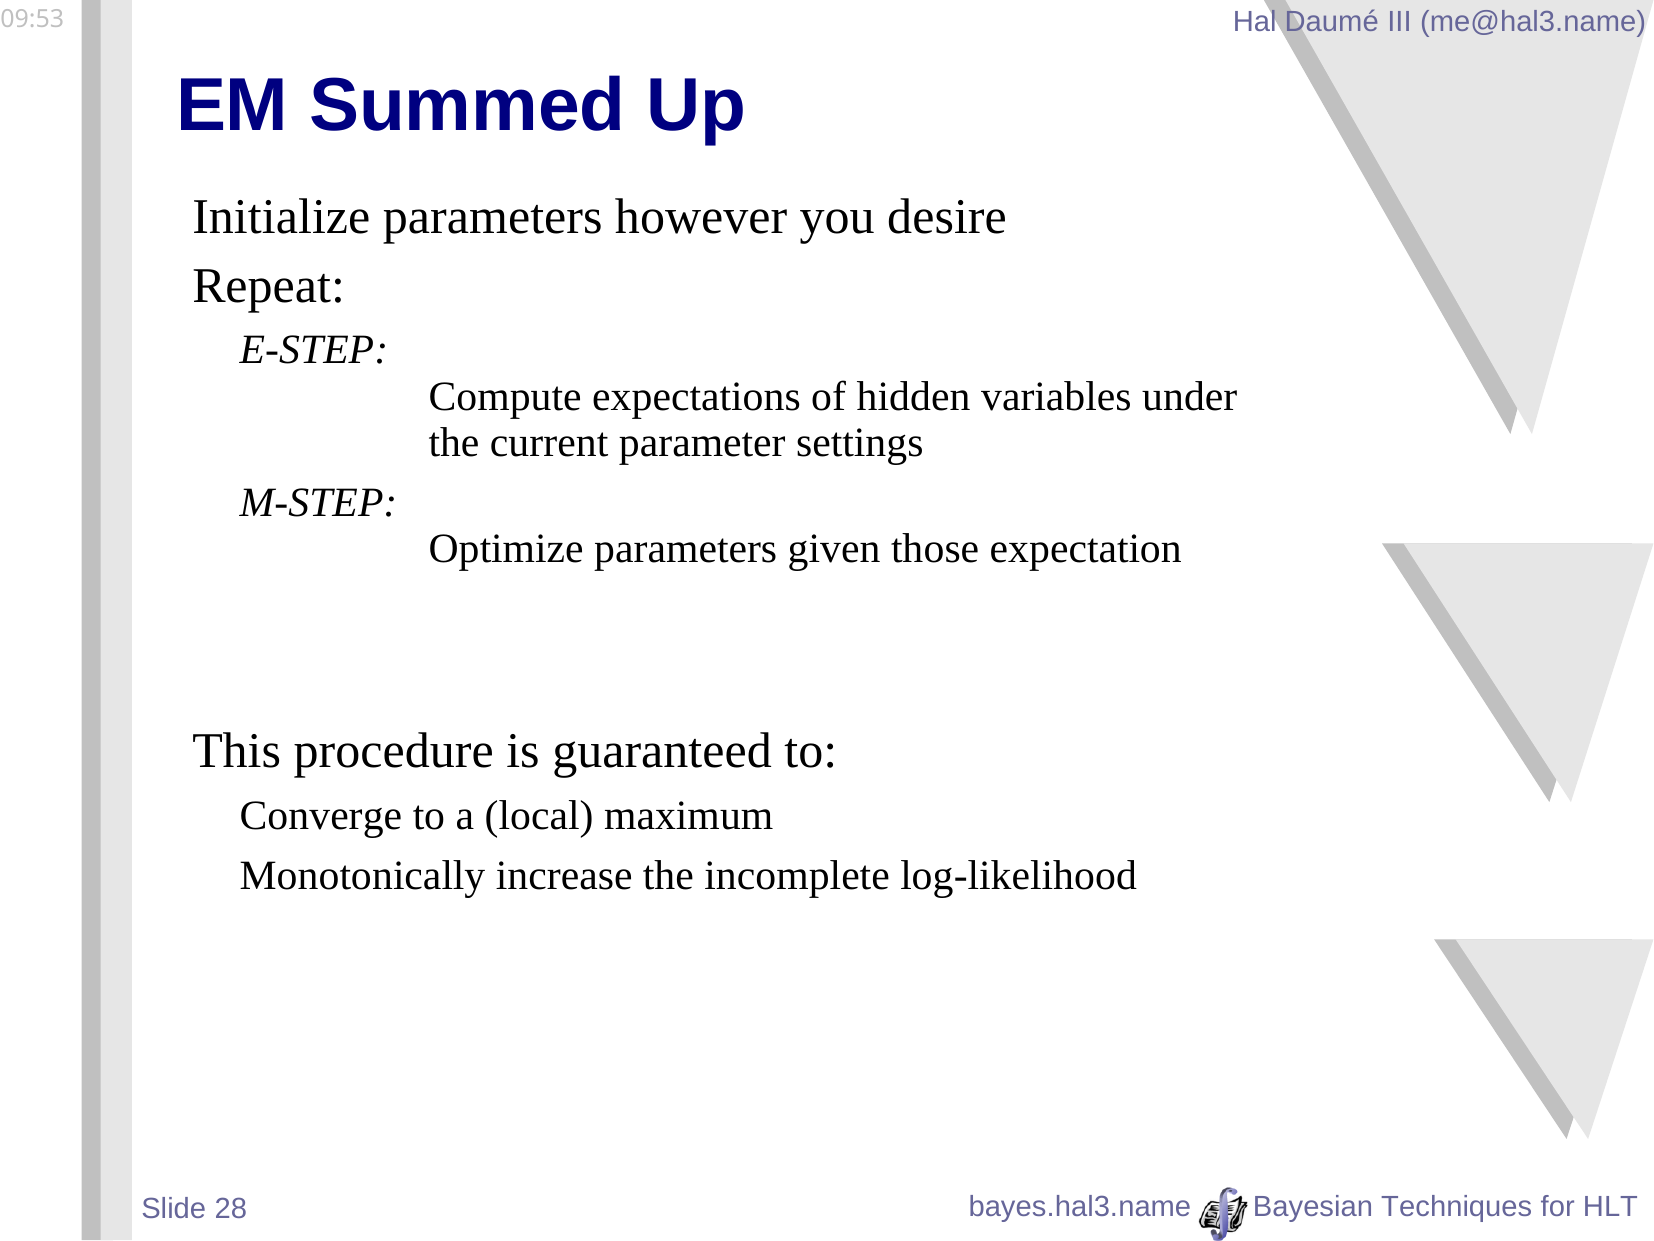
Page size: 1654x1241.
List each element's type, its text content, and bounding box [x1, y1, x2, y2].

picture [1198, 1186, 1248, 1241]
list Initialize parameters however you desire Repeat: E-STEP: Compute expectations of hidden variables under the current parameter settings M-STEP: Optimize parameters given those expectation This procedure is guaranteed to: Converge to a (local) maximum Monotonically increase the incomplete log-likelihood [180, 188, 1512, 1127]
title EM Summed Up [176, 44, 1509, 166]
